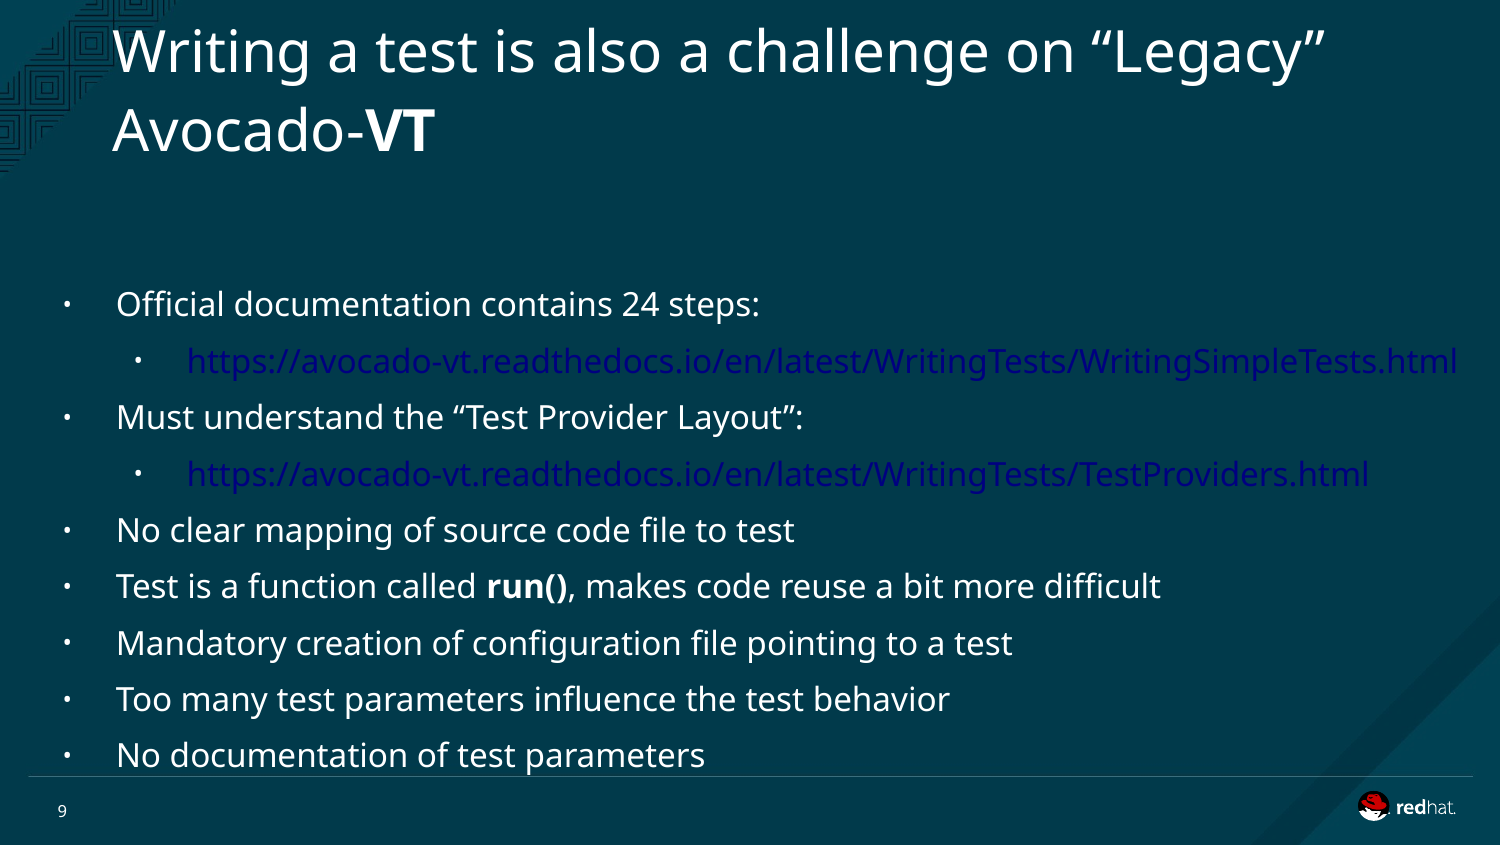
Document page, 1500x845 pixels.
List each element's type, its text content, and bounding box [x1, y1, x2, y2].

title Writing a test is also a challenge on “Legacy” Avocado-VT [112, 0, 1388, 169]
list Official documentation contains 24 steps: https://avocado-vt.readthedocs.io/en/latest/WritingTests/WritingSimpleTests.html Must understand the “Test Provider Layout”: https://avocado-vt.readthedocs.io/en/latest/WritingTests/TestProviders.html No clear mapping of source code file to test Test is a function called run(), makes code reuse a bit more difficult Mandatory creation of configuration file pointing to a test Too many test parameters influence the test behavior No documentation of test parameters [45, 281, 1471, 772]
picture [99, 38, 103, 49]
